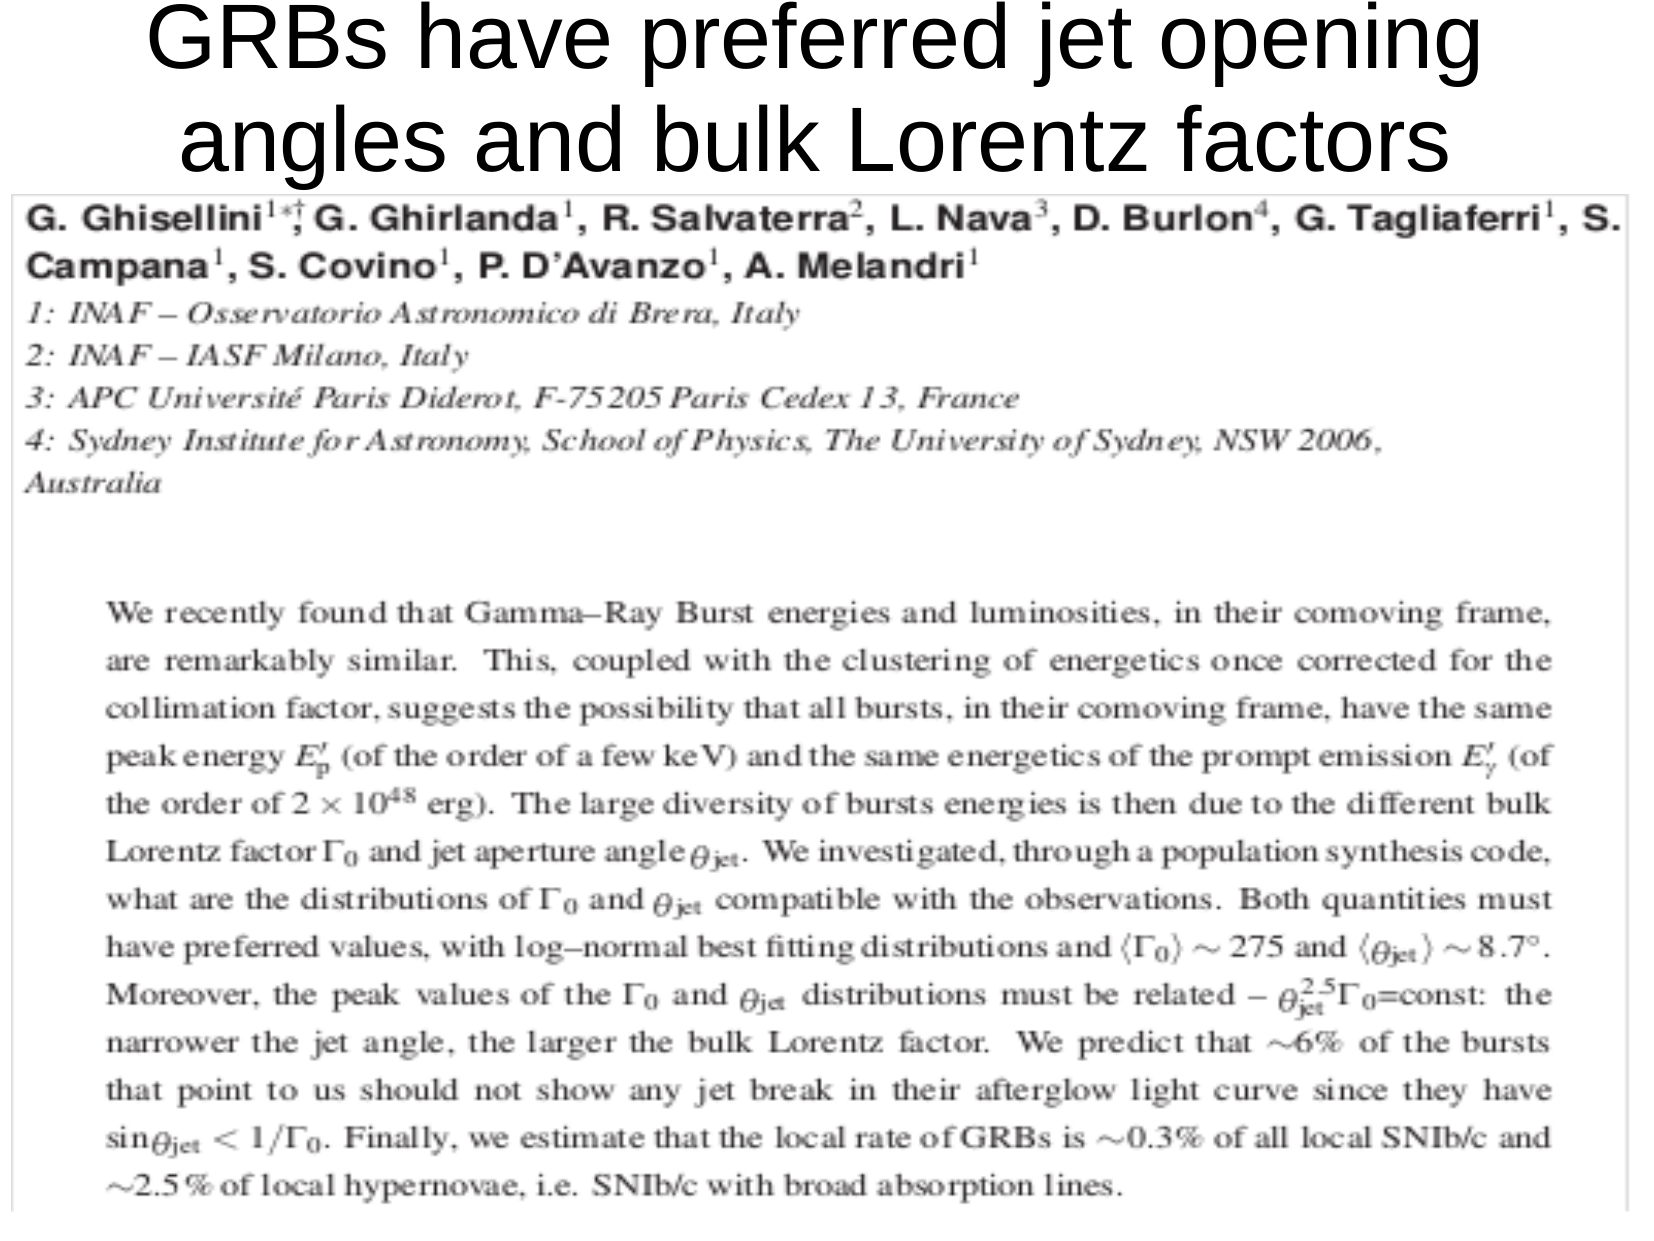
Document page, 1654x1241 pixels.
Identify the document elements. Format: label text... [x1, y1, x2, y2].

picture [11, 194, 1636, 1236]
title GRBs have preferred jet opening angles and bulk Lorentz factors [71, 0, 1561, 193]
